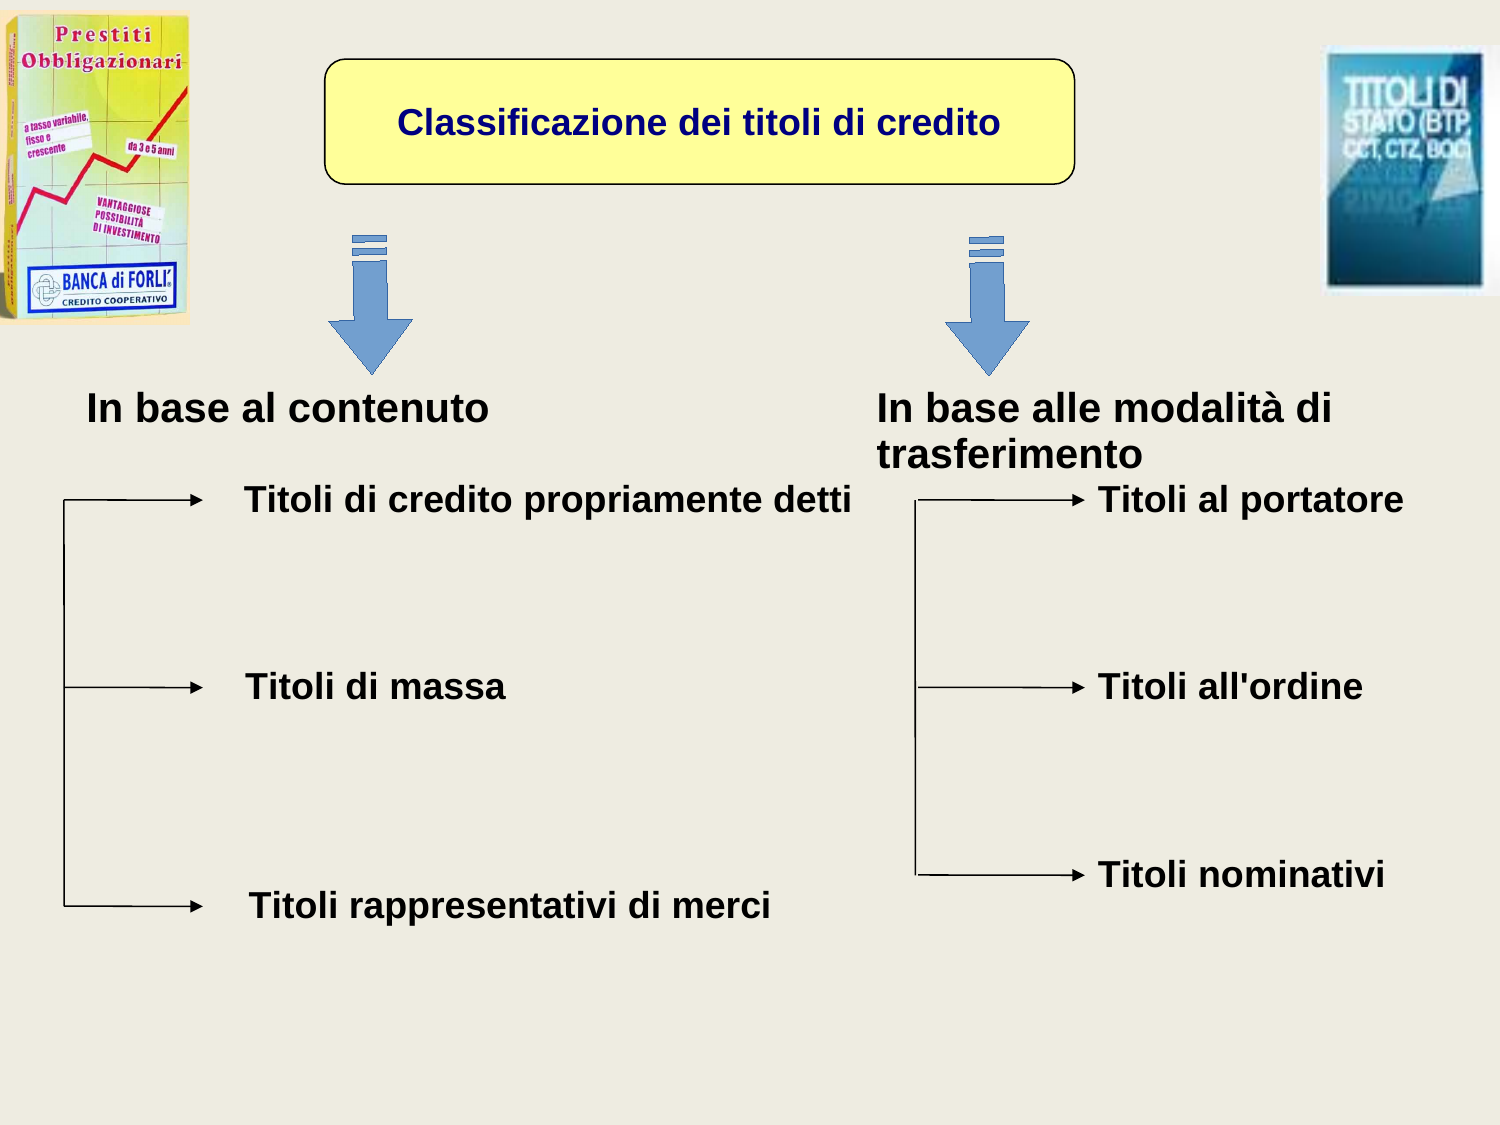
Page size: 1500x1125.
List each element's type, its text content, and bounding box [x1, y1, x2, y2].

text_box [352, 235, 387, 243]
text_box Titoli rappresentativi di merci [234, 875, 709, 936]
text_box [969, 236, 1004, 244]
text_box Titoli di massa [230, 656, 483, 746]
text_box [945, 262, 1030, 376]
text_box [969, 249, 1004, 257]
text_box Classificazione dei titoli di credito [324, 59, 1075, 185]
text_box [328, 260, 413, 375]
text_box Titoli di credito propriamente detti [228, 468, 776, 529]
text_box Titoli all'ordine [1083, 656, 1334, 748]
picture [1320, 45, 1500, 296]
text_box Titoli al portatore [1083, 468, 1373, 543]
text_box In base alle modalità di trasferimento [861, 375, 1477, 467]
text_box [352, 247, 387, 256]
text_box Titoli nominativi [1083, 843, 1353, 904]
picture [0, 10, 190, 325]
text_box In base al contenuto [71, 375, 417, 498]
